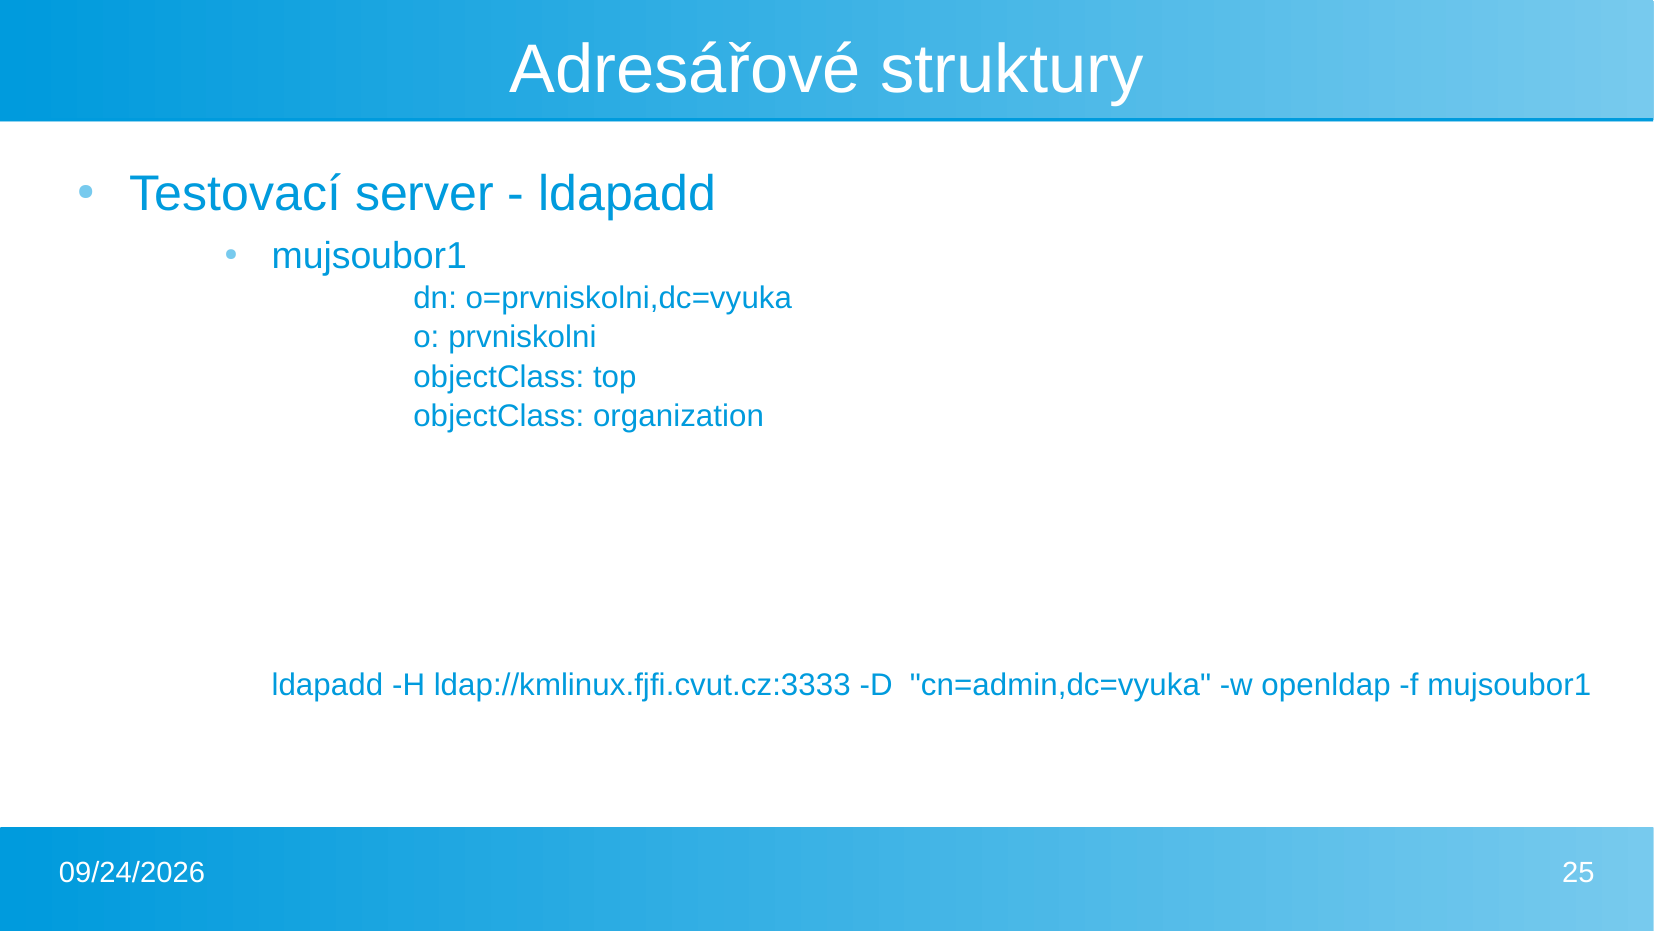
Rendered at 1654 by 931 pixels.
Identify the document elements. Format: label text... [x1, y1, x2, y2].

title Adresářové struktury [59, 29, 1595, 108]
list Testovací server - ldapadd mujsoubor1 dn: o=prvniskolni,dc=vyuka o: prvniskolni objectClass: top objectClass: organization ldapadd -H ldap://kmlinux.fjfi.cvut.cz:3333 -D "cn=admin,dc=vyuka" -w openldap -f mujsoubor1 [59, 165, 1595, 756]
